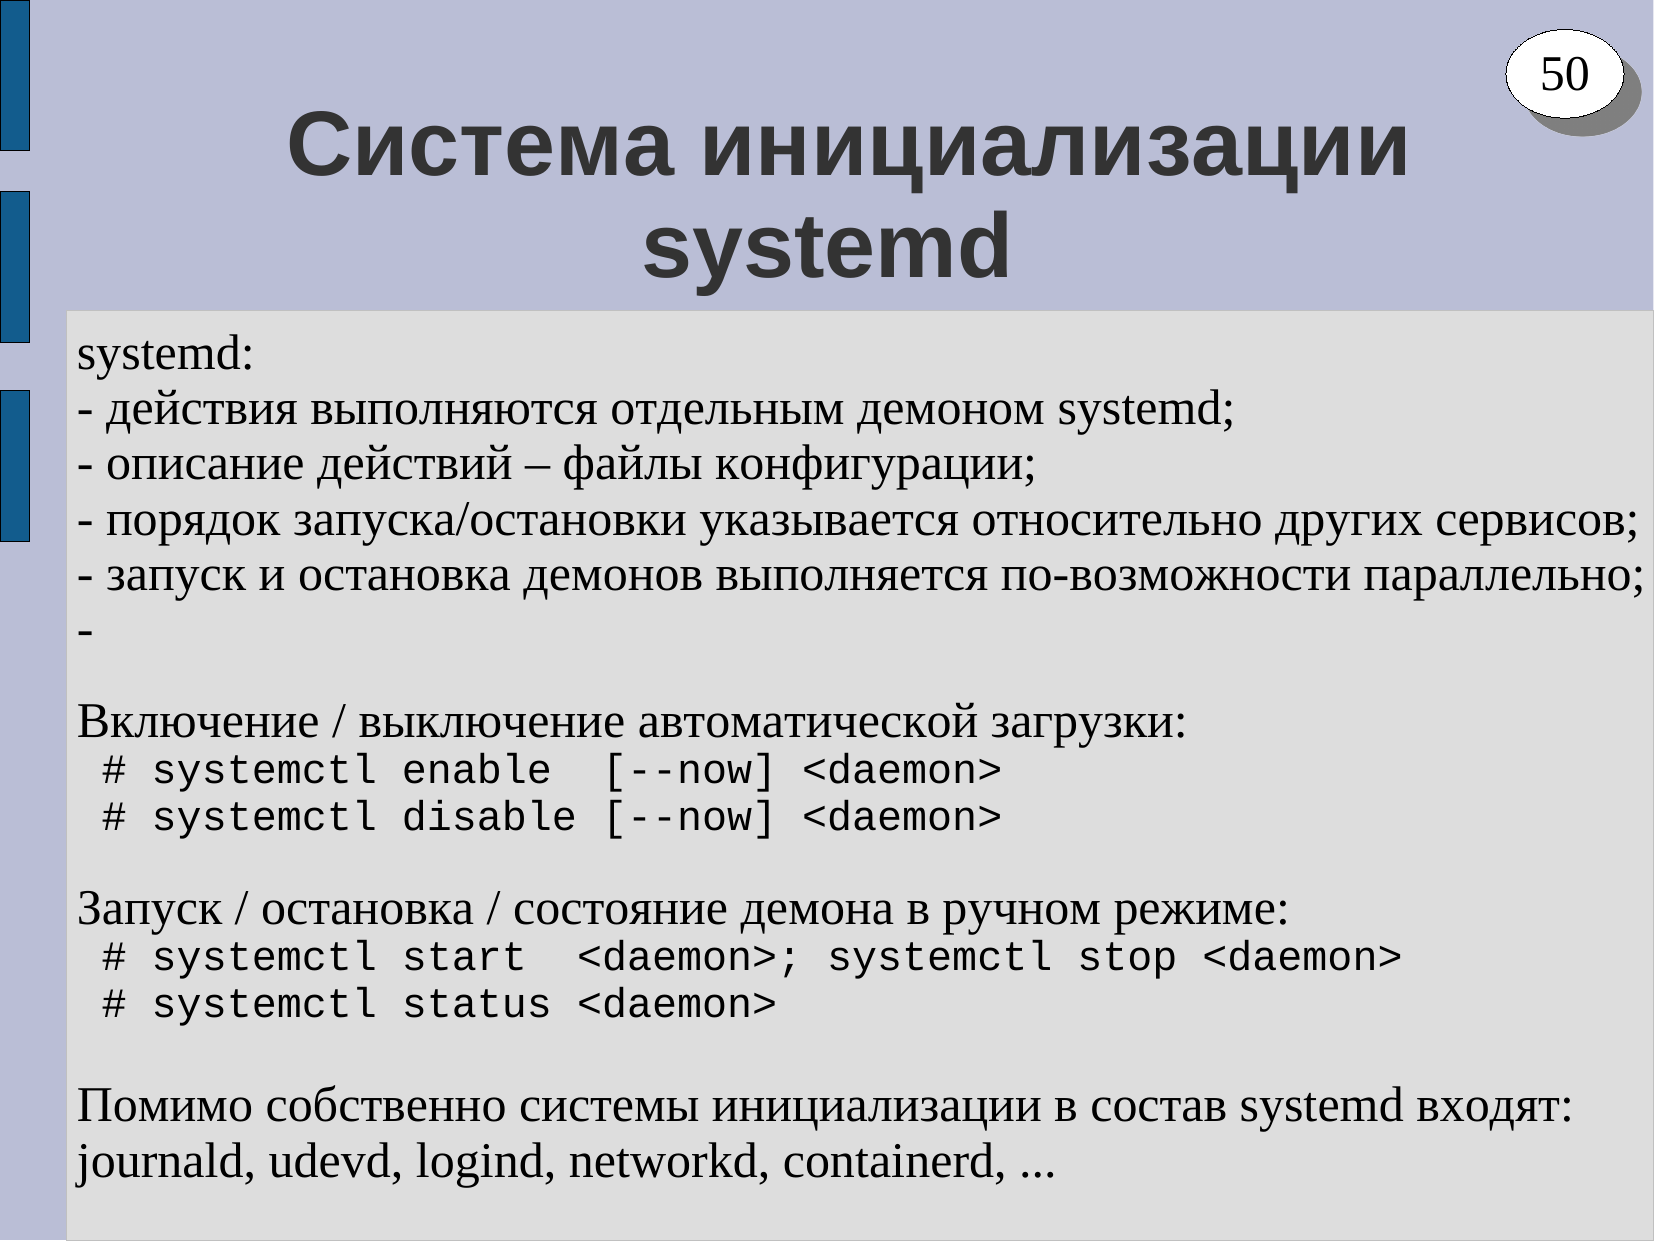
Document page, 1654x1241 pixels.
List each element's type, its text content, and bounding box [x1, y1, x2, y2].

text_box systemd: - действия выполняются отдельным демоном systemd; - описание действий – файлы конфигурации; - порядок запуска/остановки указывается относительно других сервисов; - запуск и остановка демонов выполняется по-возможности параллельно; - Включение / выключение автоматической загрузки: # systemctl enable [--now] <daemon> # systemctl disable [--now] <daemon> Запуск / остановка / состояние демона в ручном режиме: # systemctl start <daemon>; systemctl stop <daemon> # systemctl status <daemon> Помимо собственно системы инициализации в состав systemd входят: journald, udevd, logind, networkd, containerd, ... [76, 324, 1647, 1188]
text_box 50 [1505, 29, 1625, 119]
title Система инициализации systemd [121, 91, 1534, 299]
